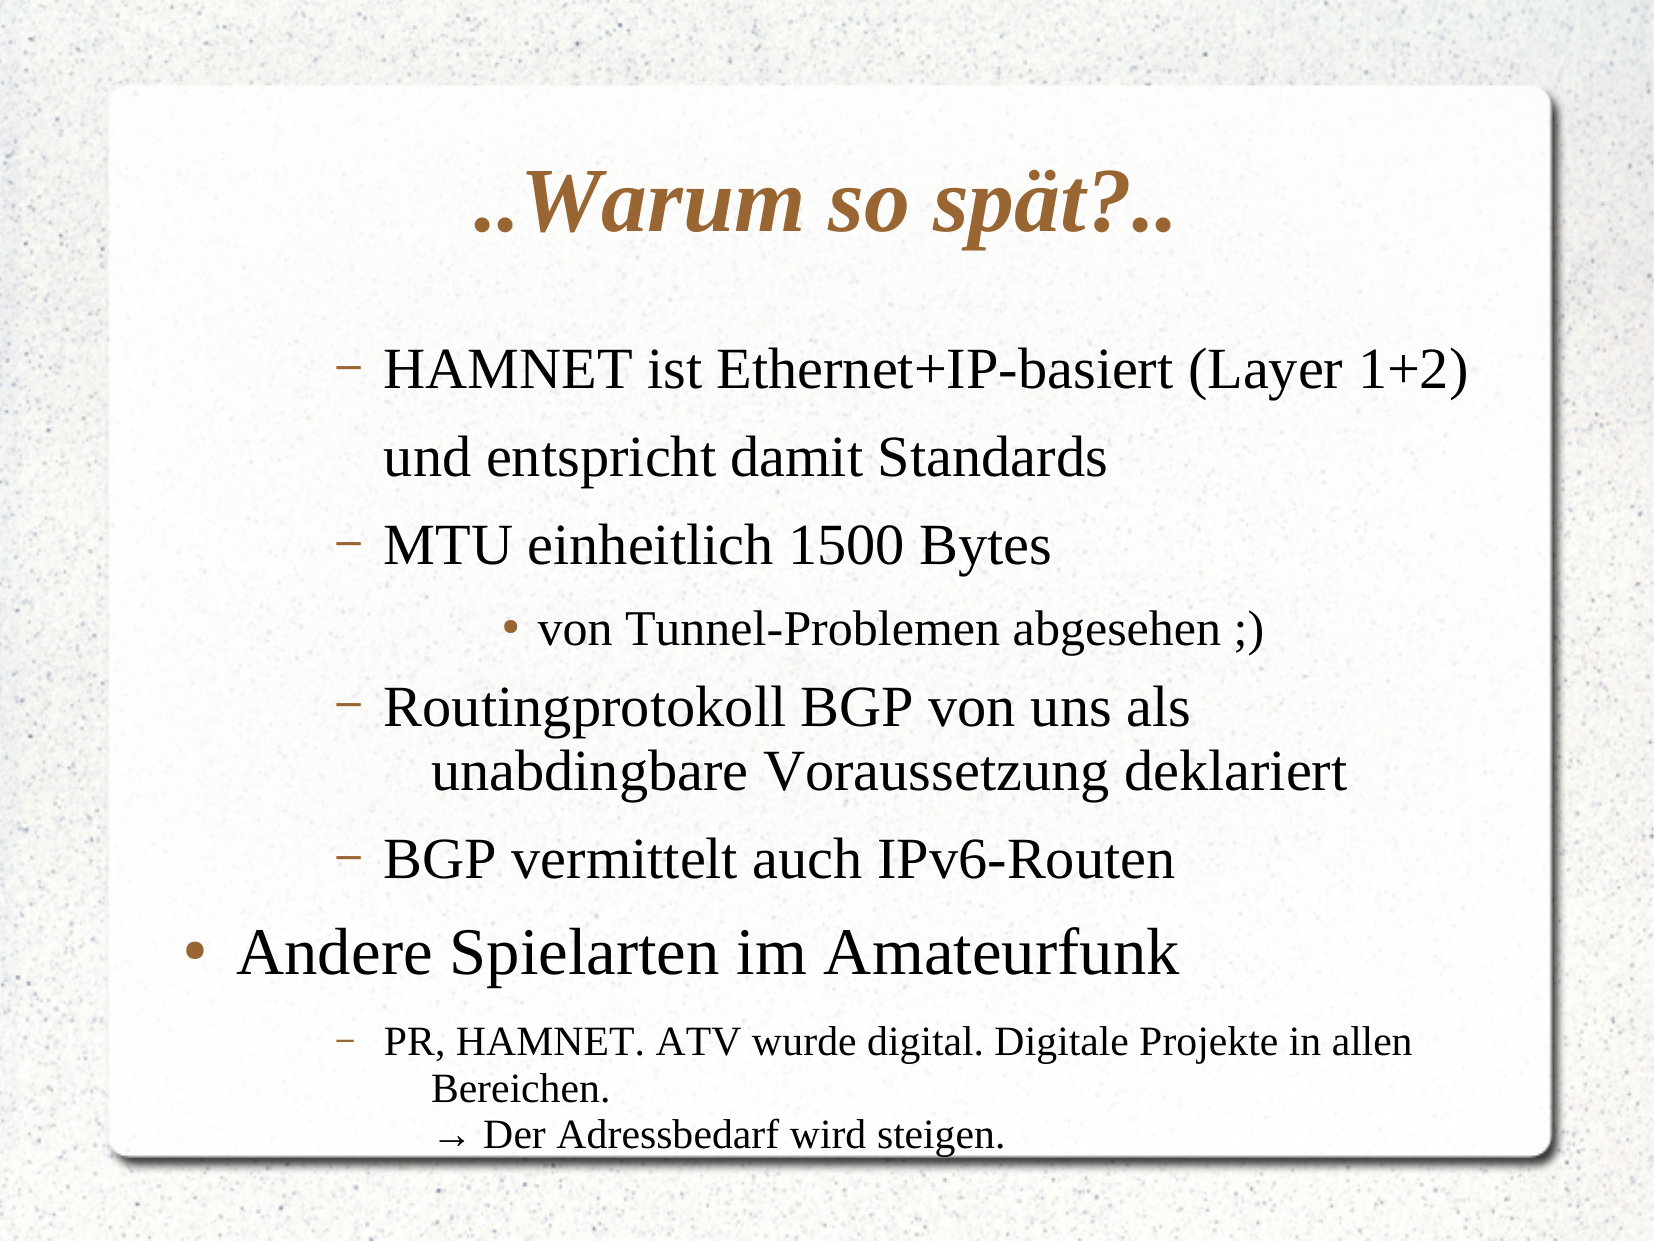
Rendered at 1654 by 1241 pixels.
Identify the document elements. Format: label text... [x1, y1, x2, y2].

list HAMNET ist Ethernet+IP-basiert (Layer 1+2) und entspricht damit Standards MTU einheitlich 1500 Bytes von Tunnel-Problemen abgesehen ;) Routingprotokoll BGP von uns als unabdingbare Voraussetzung deklariert BGP vermittelt auch IPv6-Routen Andere Spielarten im Amateurfunk PR, HAMNET. ATV wurde digital. Digitale Projekte in allen Bereichen. → Der Adressbedarf wird steigen. [147, 336, 1506, 1158]
title ..Warum so spät?.. [118, 104, 1536, 297]
picture [0, 0, 1654, 1241]
